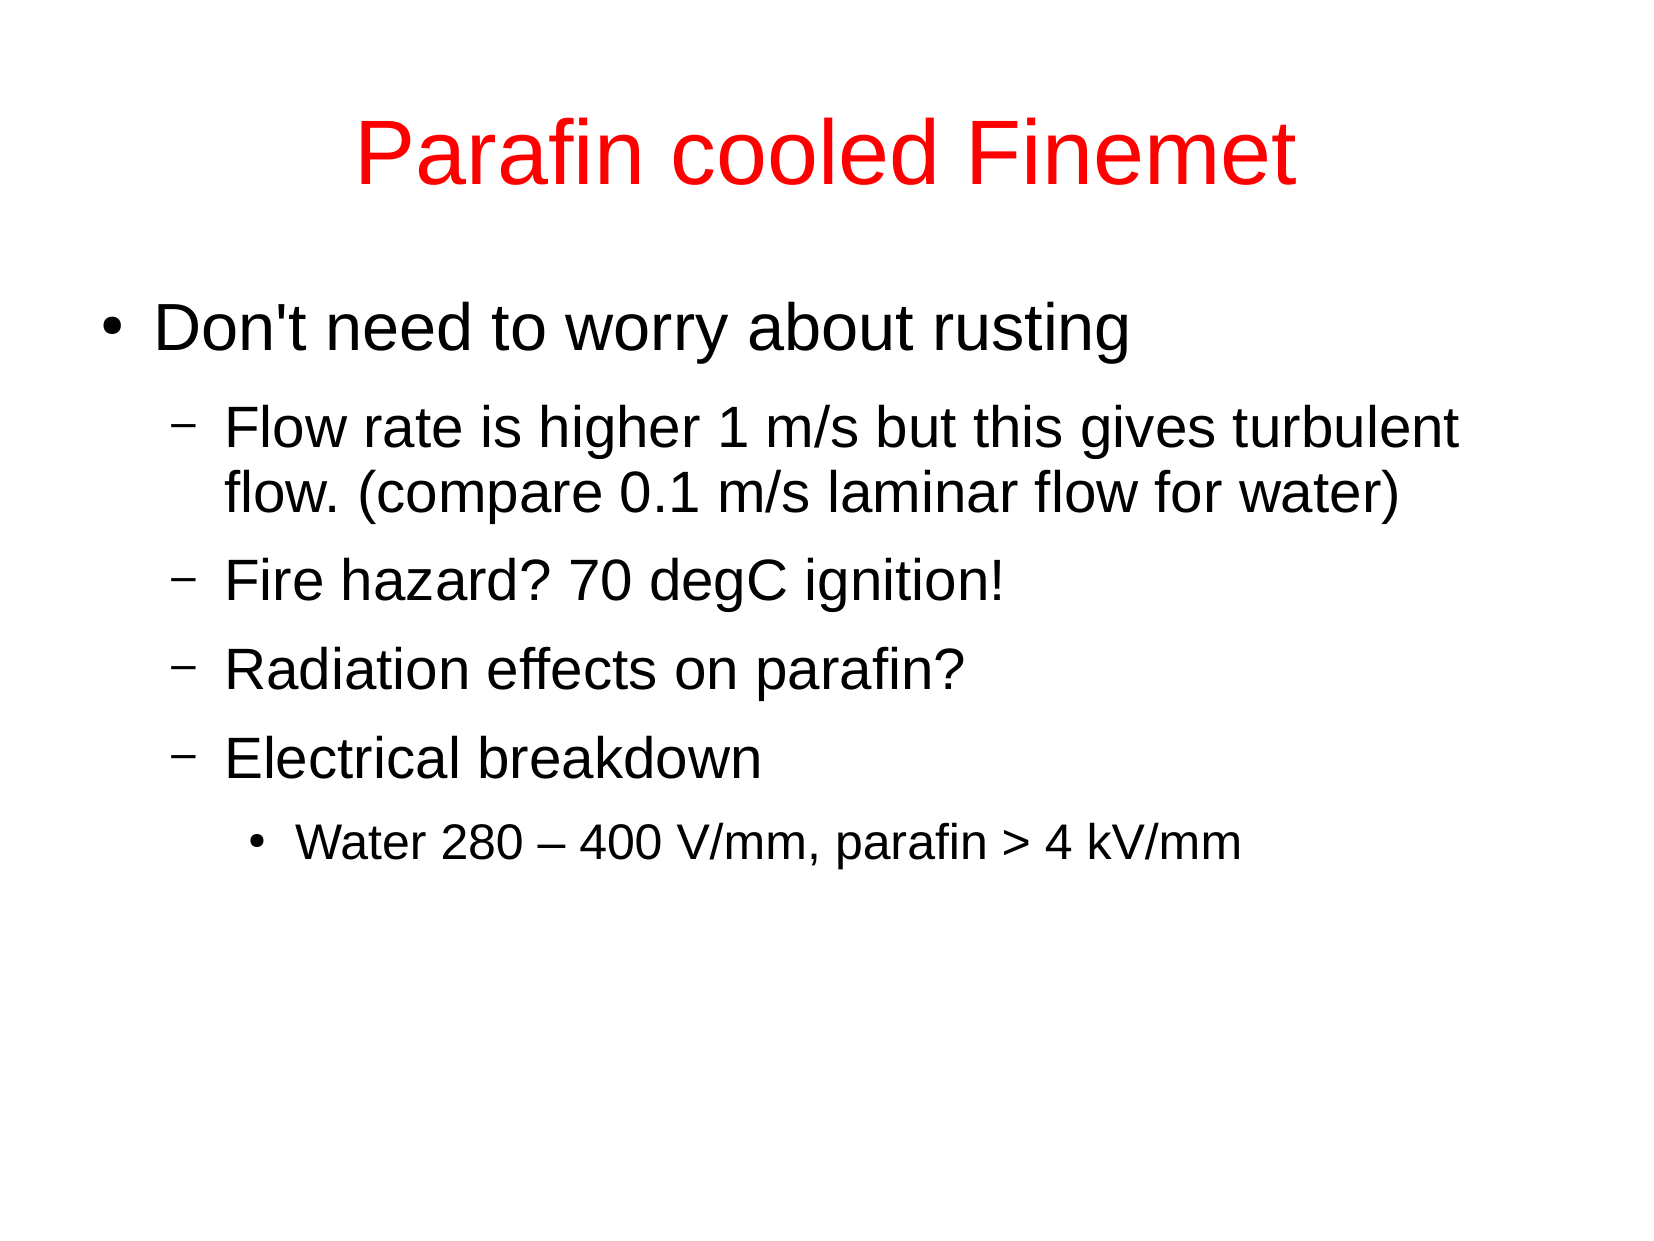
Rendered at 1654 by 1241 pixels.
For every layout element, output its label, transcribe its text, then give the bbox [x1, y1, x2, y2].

title Parafin cooled Finemet [82, 49, 1571, 257]
list Don't need to worry about rusting Flow rate is higher 1 m/s but this gives turbulent flow. (compare 0.1 m/s laminar flow for water) Fire hazard? 70 degC ignition! Radiation effects on parafin? Electrical breakdown Water 280 – 400 V/mm, parafin > 4 kV/mm [82, 290, 1571, 1010]
